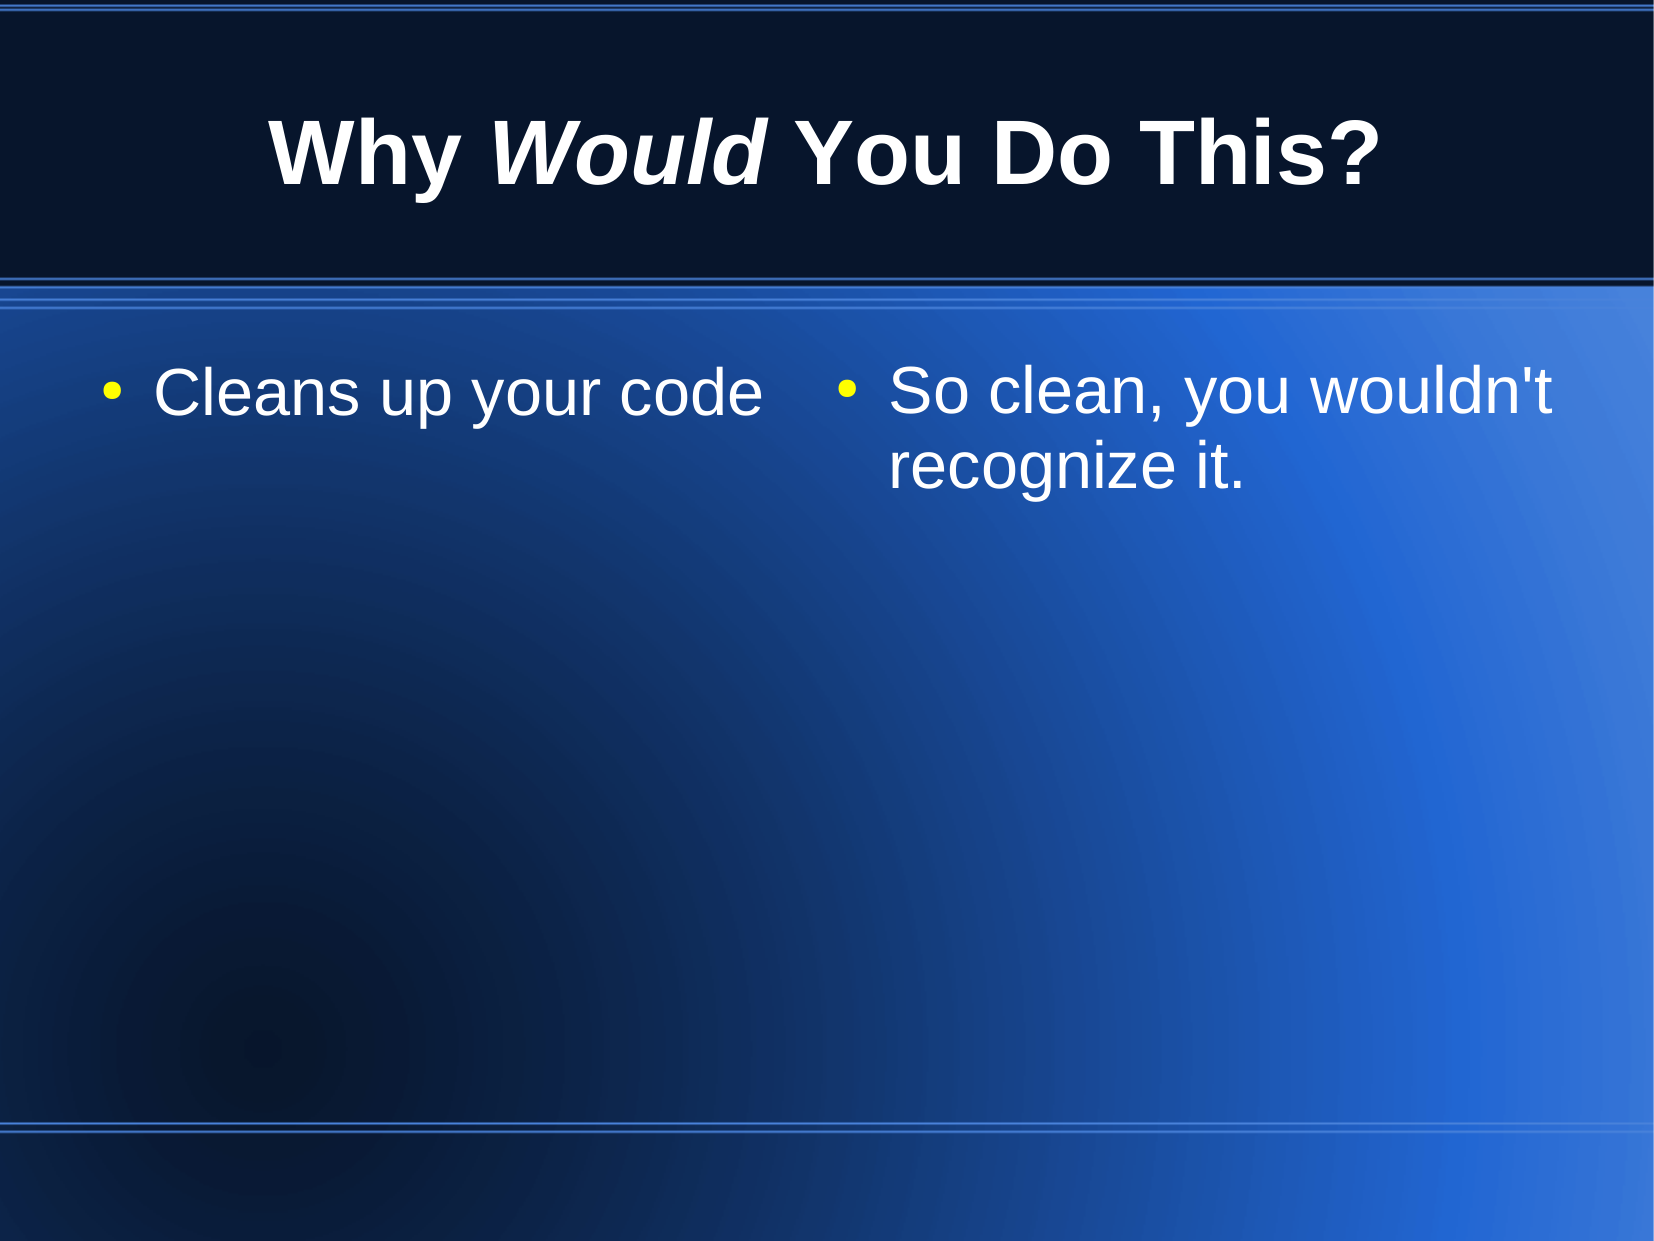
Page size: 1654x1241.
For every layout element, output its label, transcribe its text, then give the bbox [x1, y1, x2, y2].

picture [0, 0, 1654, 1241]
list Cleans up your code [82, 355, 826, 1043]
list So clean, you wouldn't recognize it. [817, 353, 1560, 1041]
title Why Would You Do This? [82, 56, 1571, 250]
